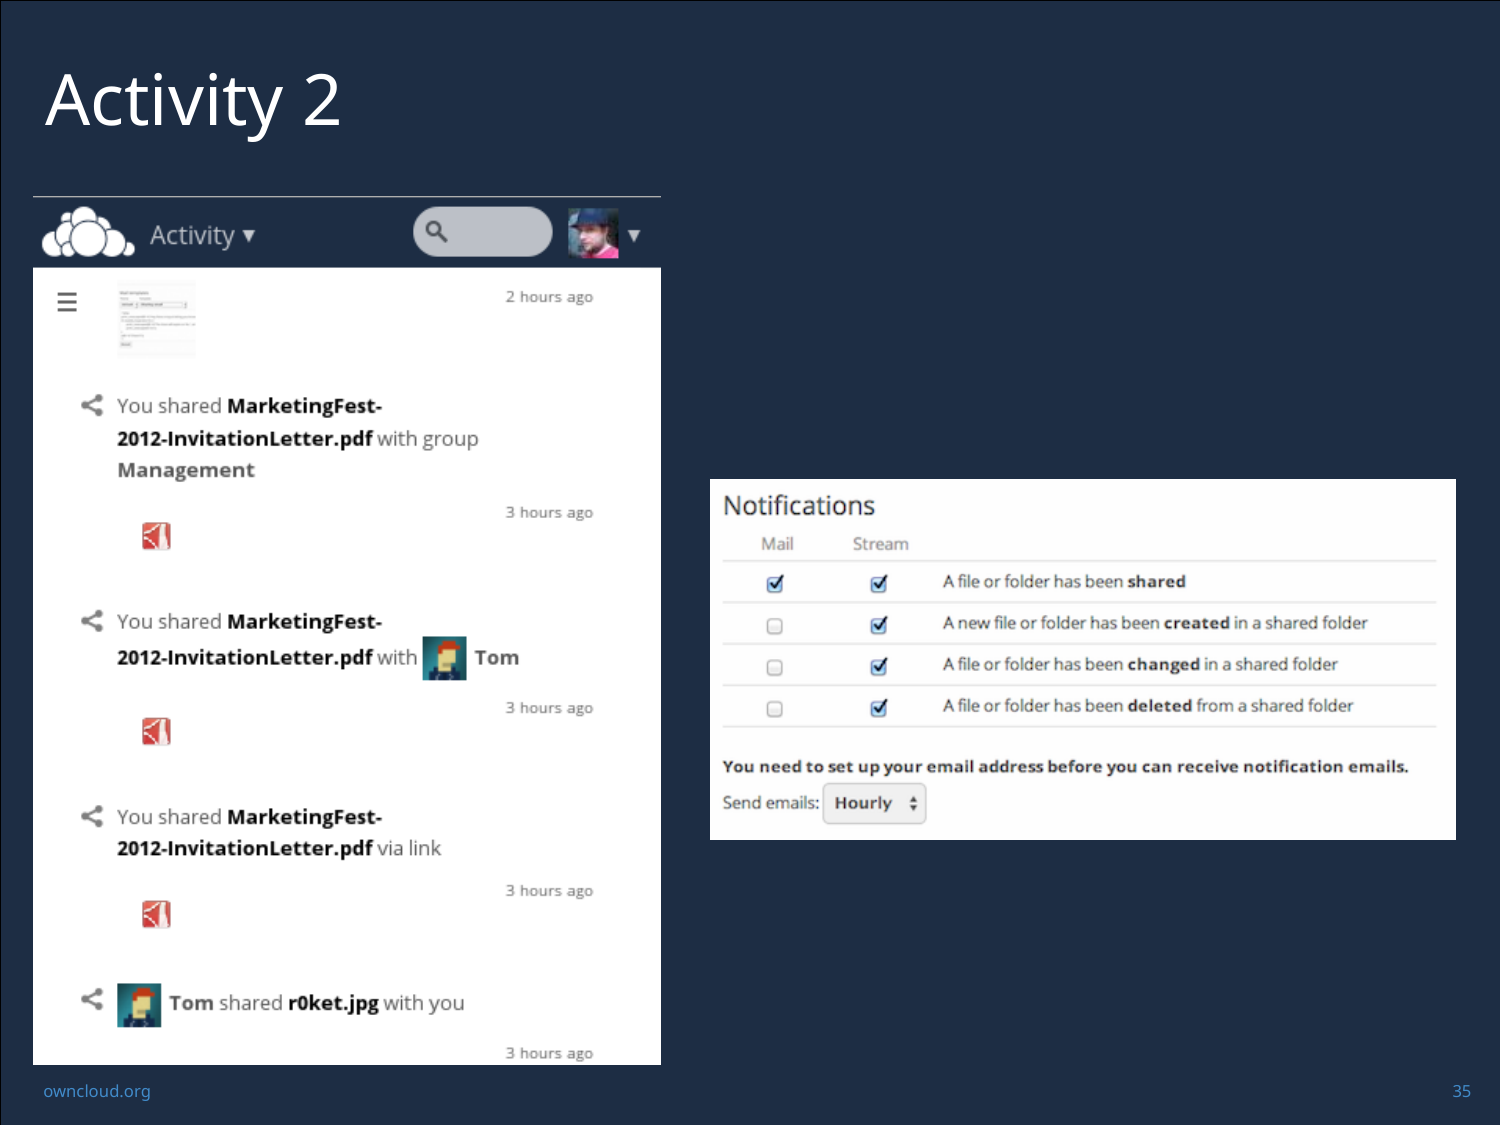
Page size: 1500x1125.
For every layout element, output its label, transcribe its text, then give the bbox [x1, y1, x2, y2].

picture [33, 196, 661, 1066]
title Activity 2 [45, 3, 1396, 192]
picture [710, 479, 1456, 841]
